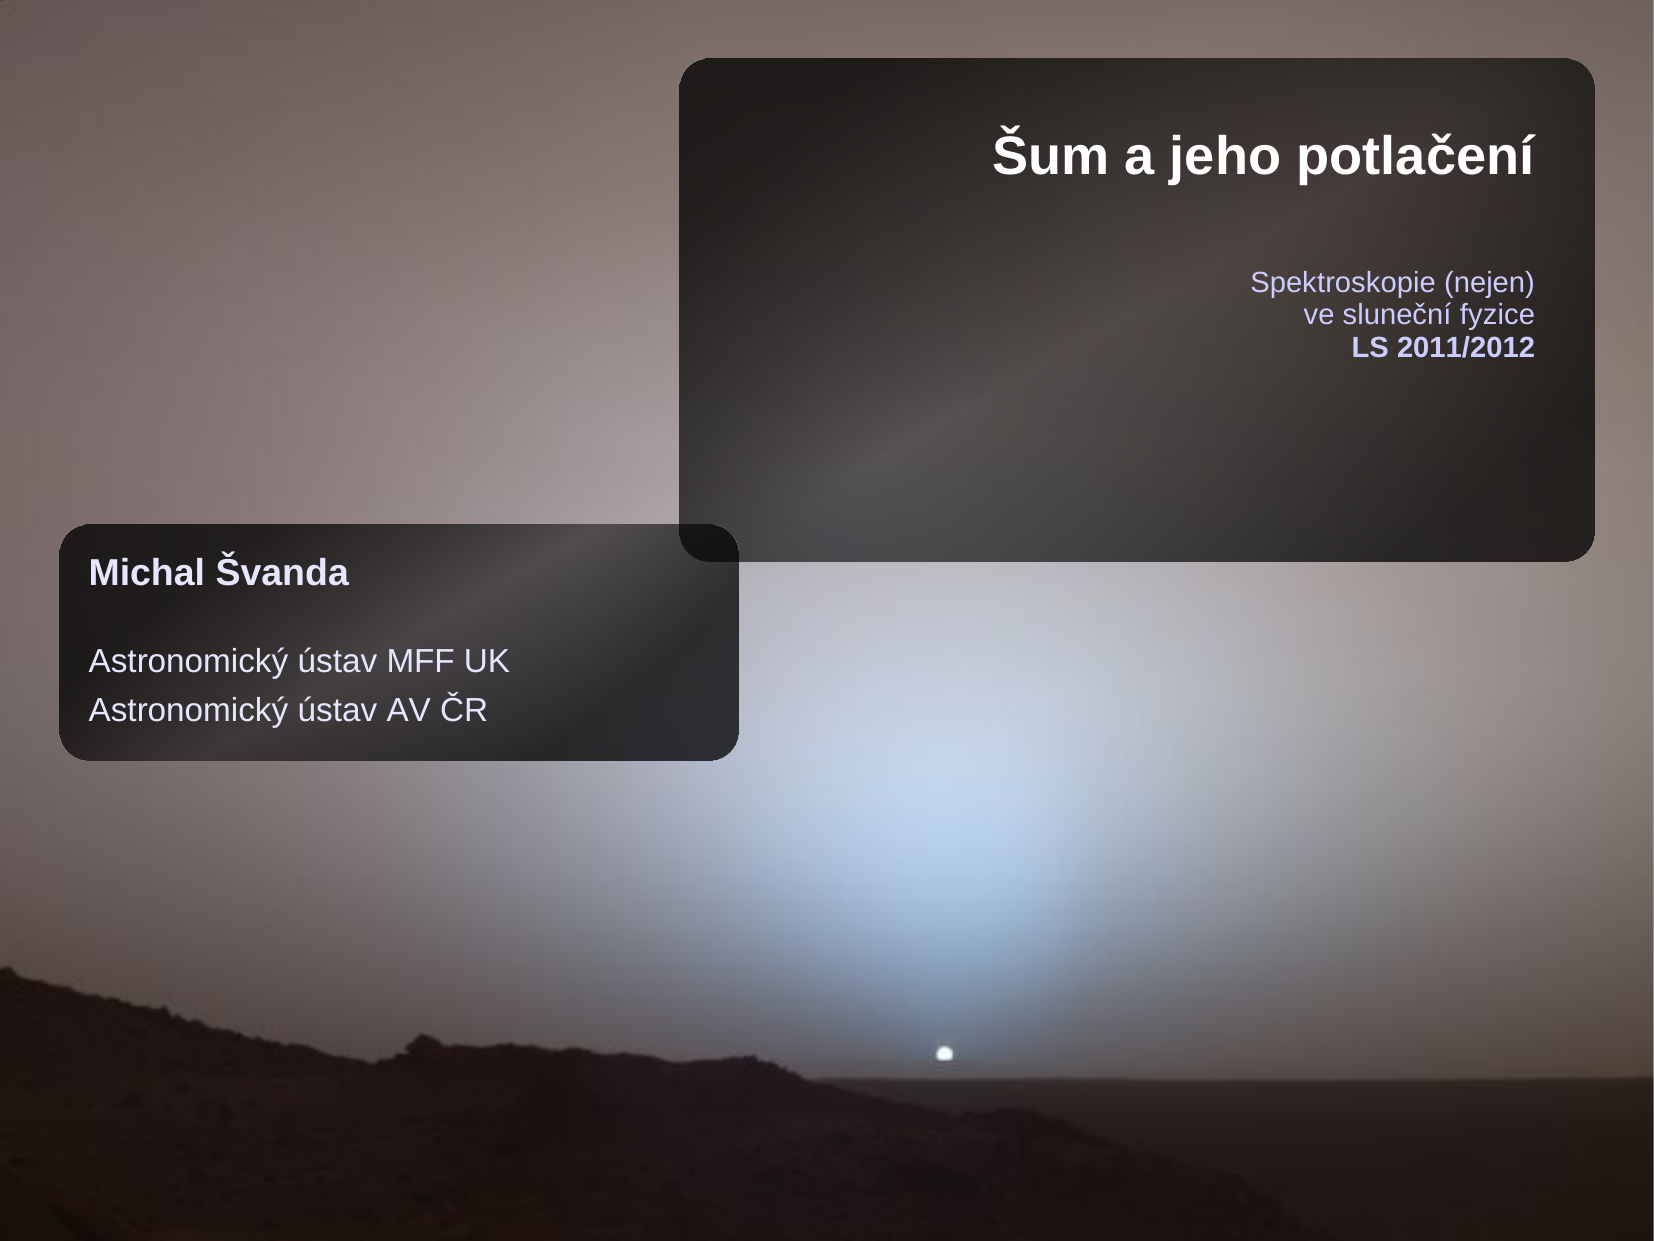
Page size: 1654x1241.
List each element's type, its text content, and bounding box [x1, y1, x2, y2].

picture [0, 0, 1654, 1241]
title Šum a jeho potlačení [740, 88, 1536, 223]
